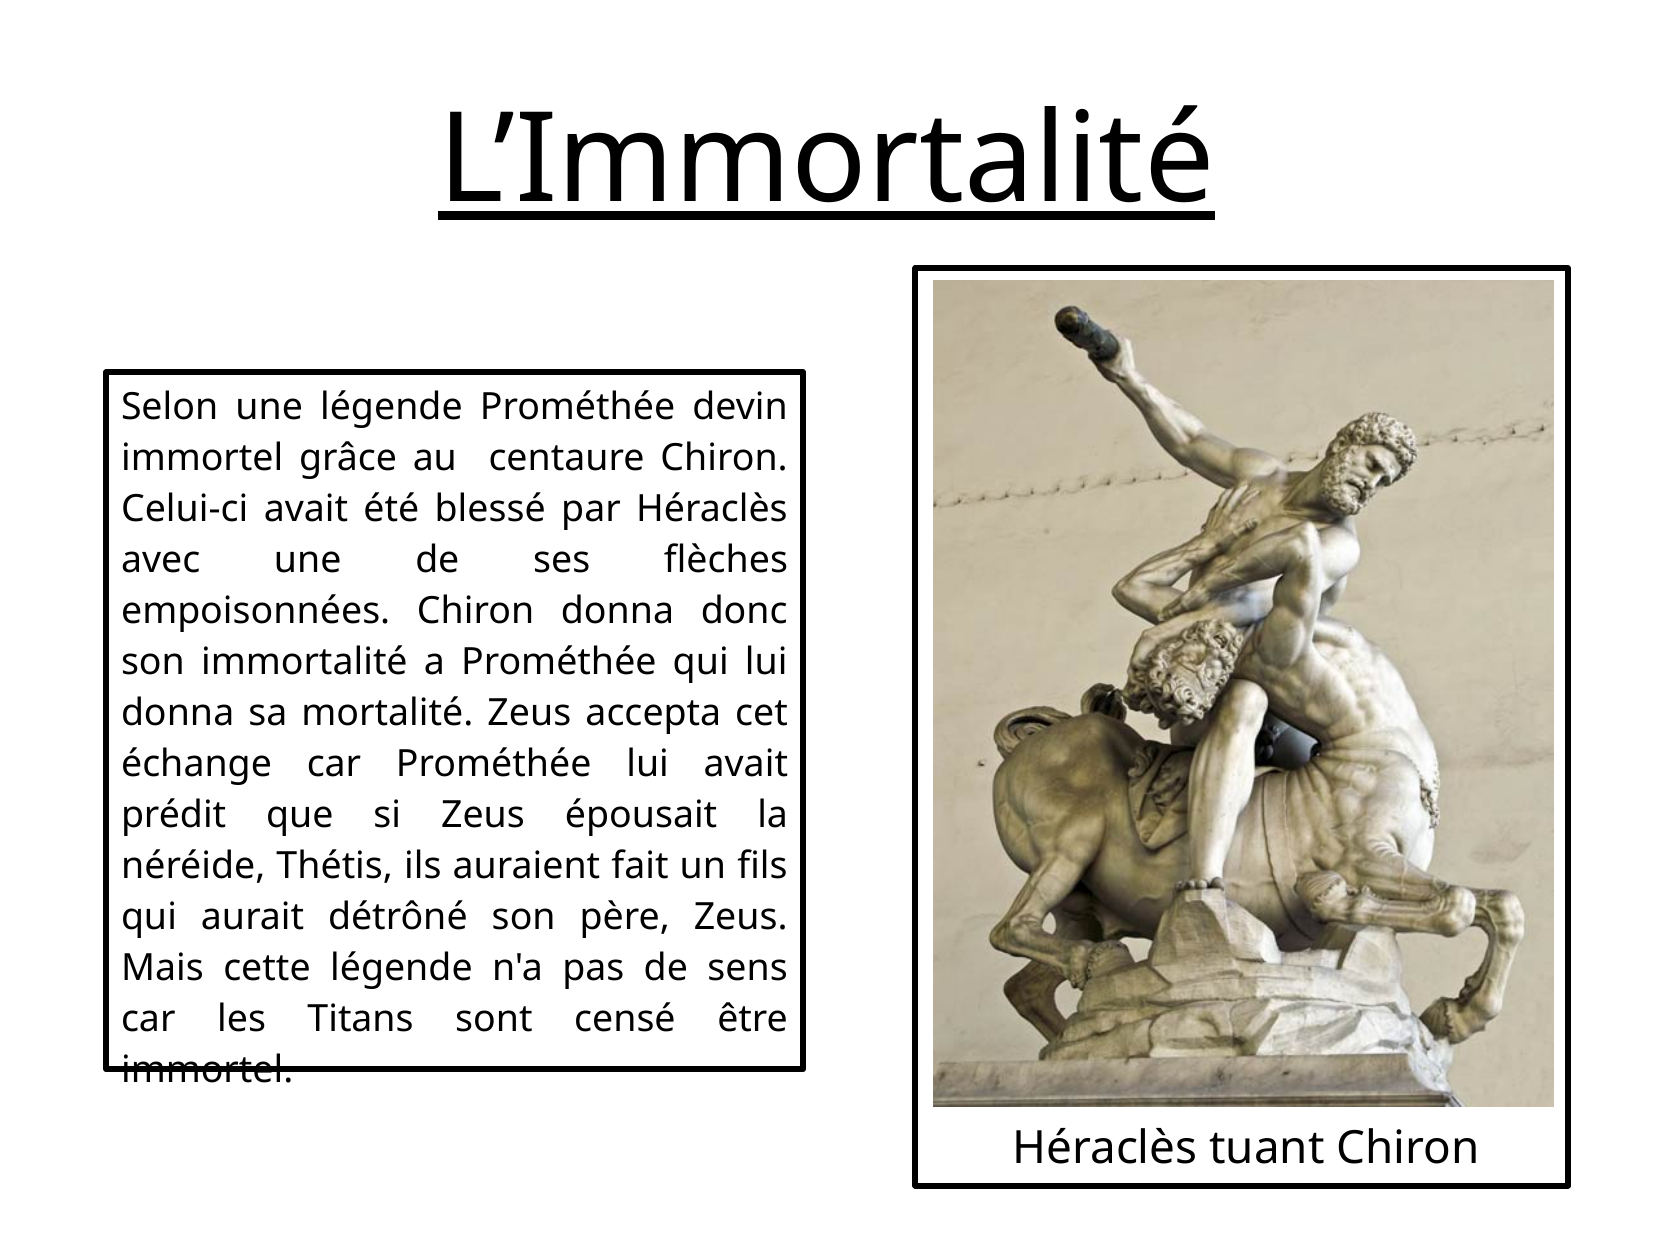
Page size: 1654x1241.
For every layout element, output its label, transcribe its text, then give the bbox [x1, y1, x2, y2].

picture [933, 280, 1554, 1106]
text_box Selon une légende Prométhée devin immortel grâce au centaure Chiron. Celui-ci avait été blessé par Héraclès avec une de ses flèches empoisonnées. Chiron donna donc son immortalité a Prométhée qui lui donna sa mortalité. Zeus accepta cet échange car Prométhée lui avait prédit que si Zeus épousait la néréide, Thétis, ils auraient fait un fils qui aurait détrôné son père, Zeus. Mais cette légende n'a pas de sens car les Titans sont censé être immortel. [109, 375, 800, 1066]
title L’Immortalité [82, 49, 1571, 257]
text_box Héraclès tuant Chiron [927, 1106, 1565, 1186]
